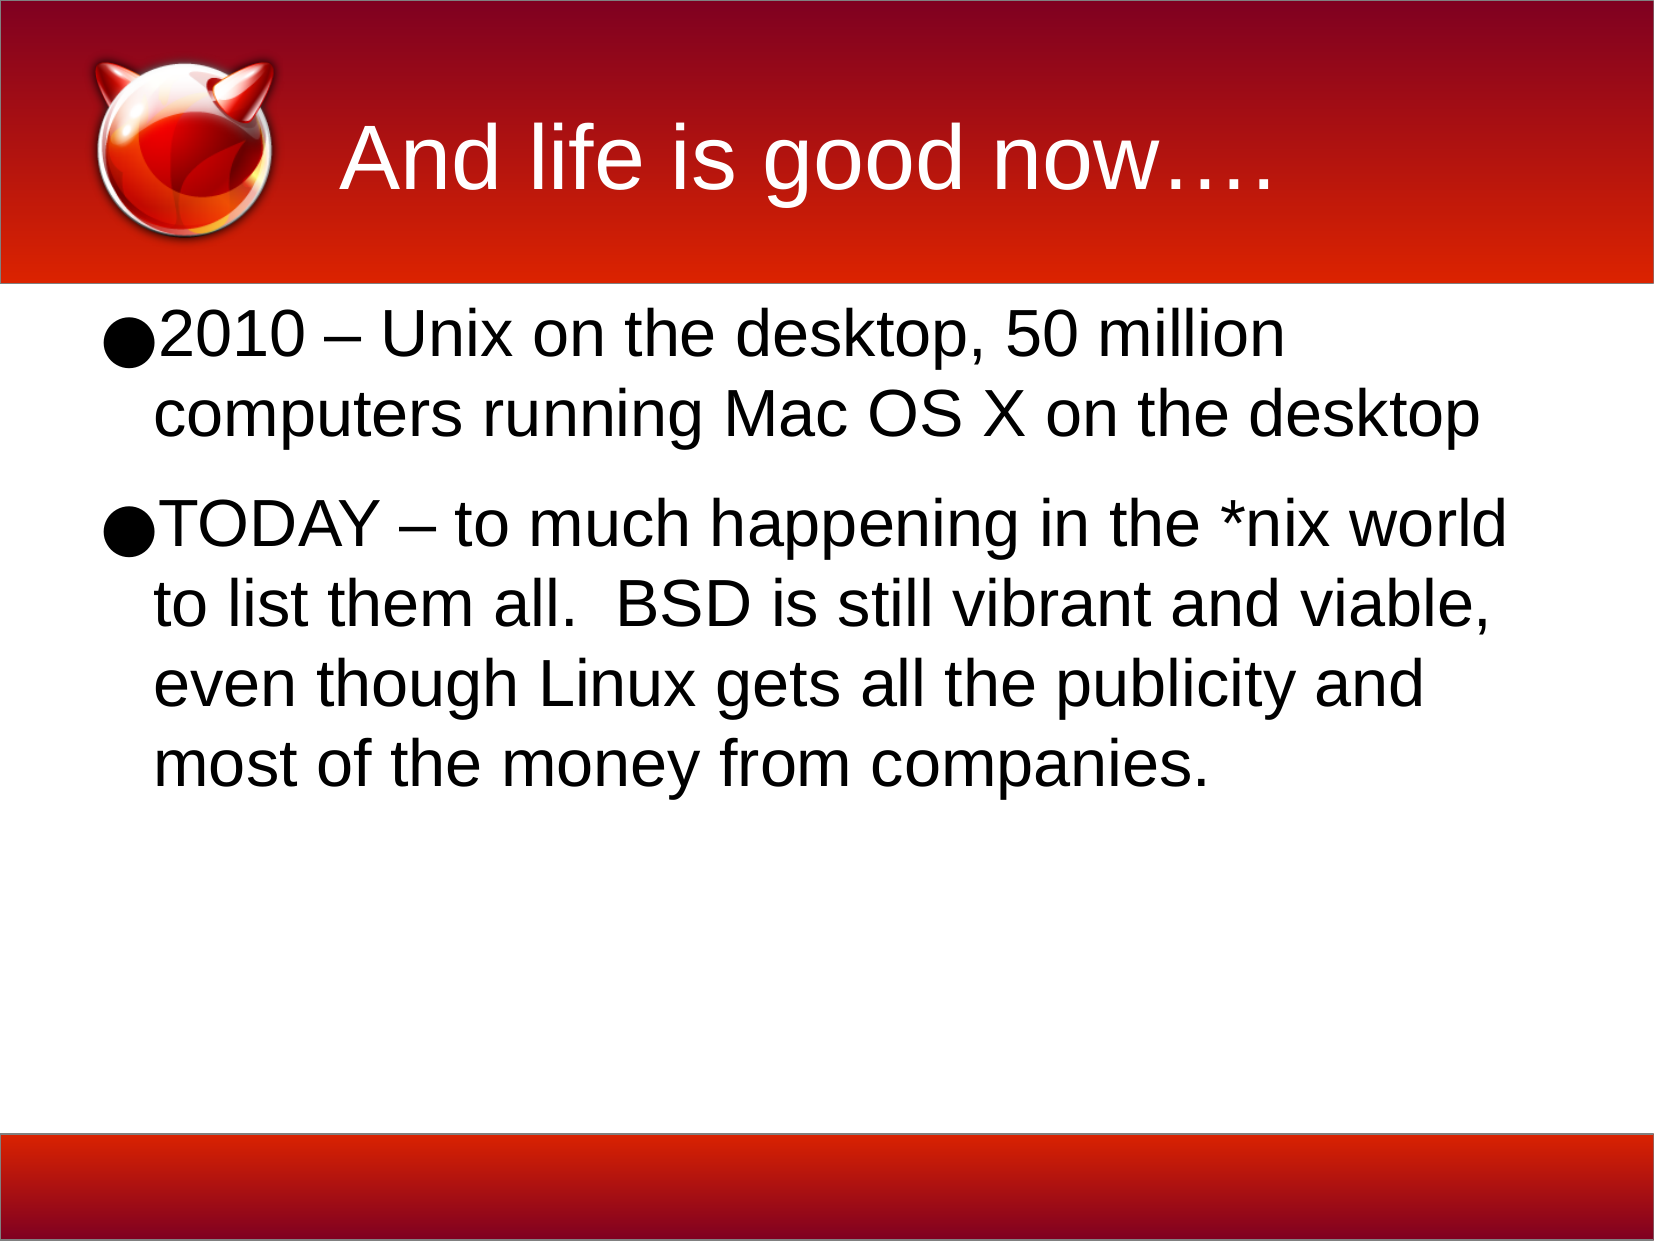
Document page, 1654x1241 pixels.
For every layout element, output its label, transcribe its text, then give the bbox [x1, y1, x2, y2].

text_box And life is good now…. [82, 49, 1536, 257]
text_box 2010 – Unix on the desktop, 50 million computers running Mac OS X on the desktop TODAY – to much happening in the *nix world to list them all. BSD is still vibrant and viable, even though Linux gets all the publicity and most of the money from companies. [82, 290, 1538, 1010]
